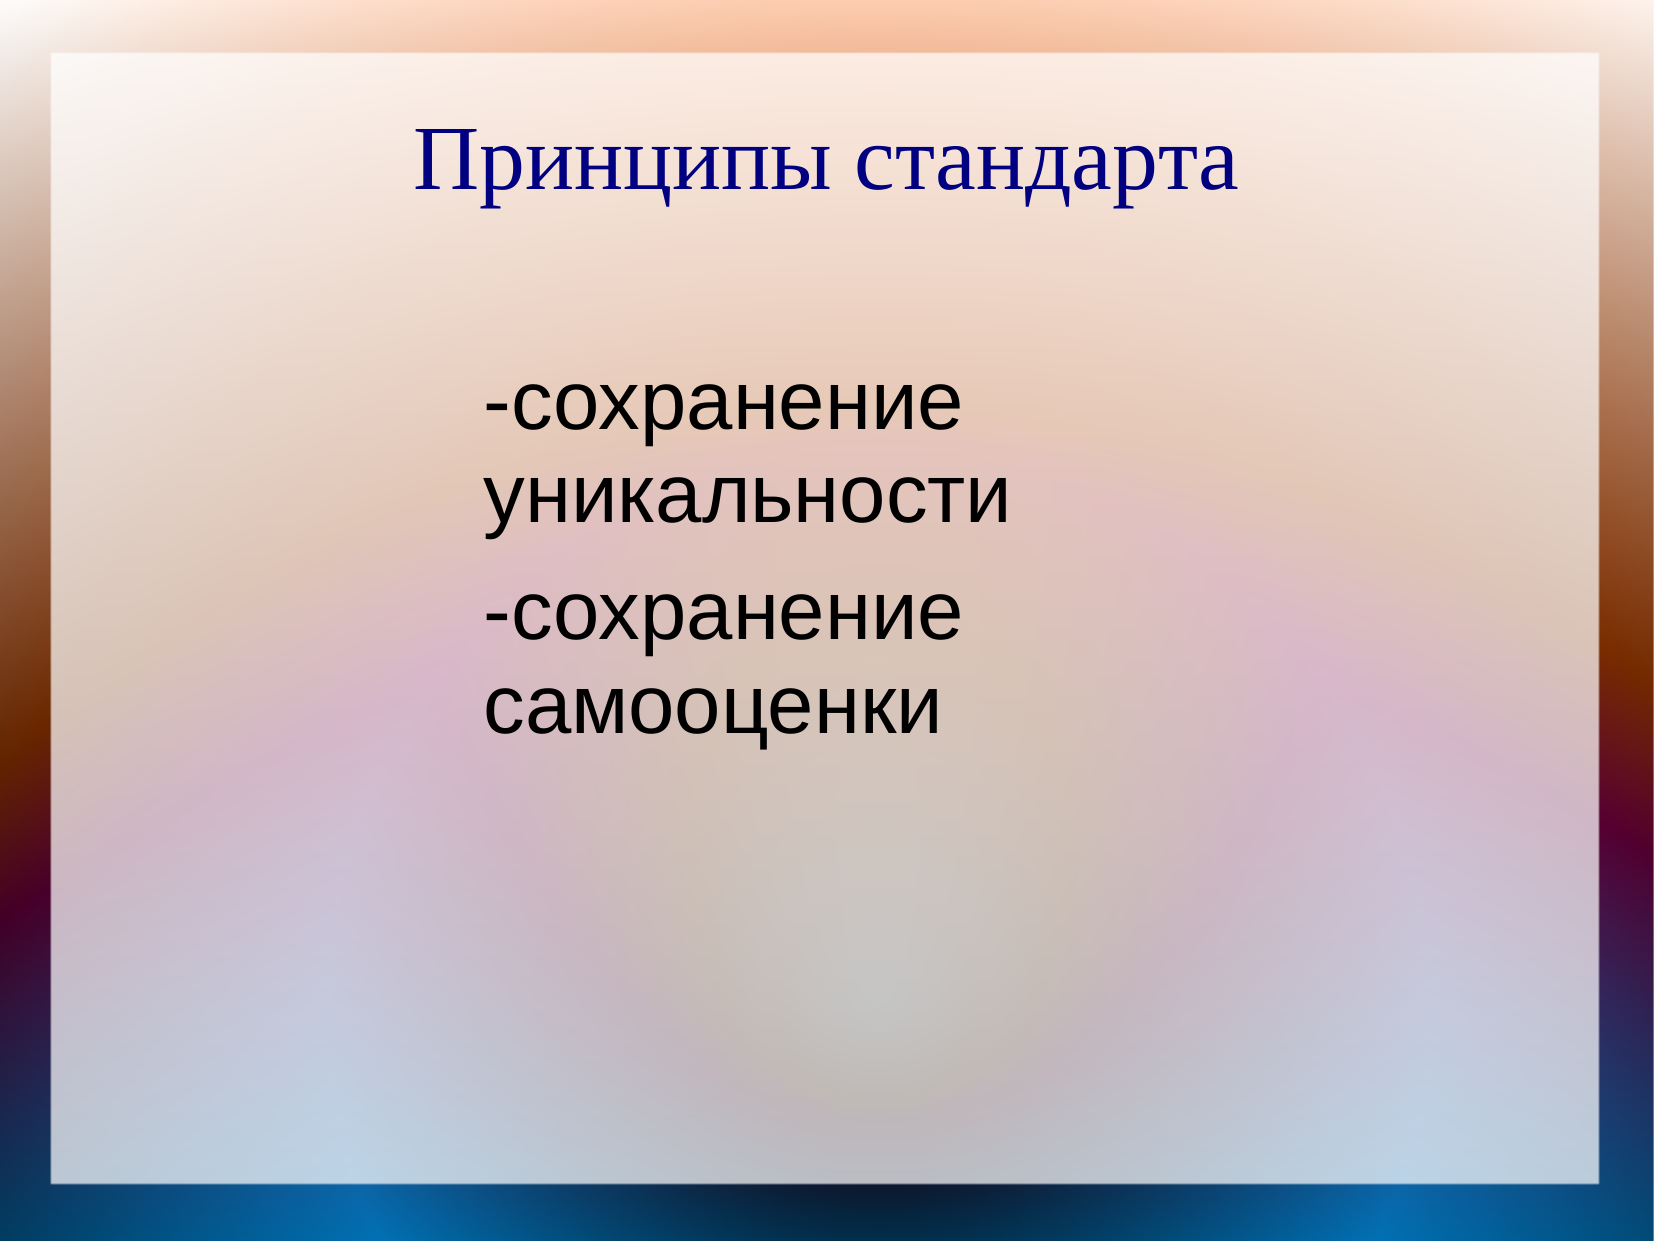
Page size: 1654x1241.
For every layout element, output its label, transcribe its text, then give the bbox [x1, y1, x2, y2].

picture [0, 0, 1654, 1241]
title Принципы стандарта [82, 55, 1571, 263]
text_box -сохранение уникальности -сохранение самооценки [468, 346, 1315, 996]
